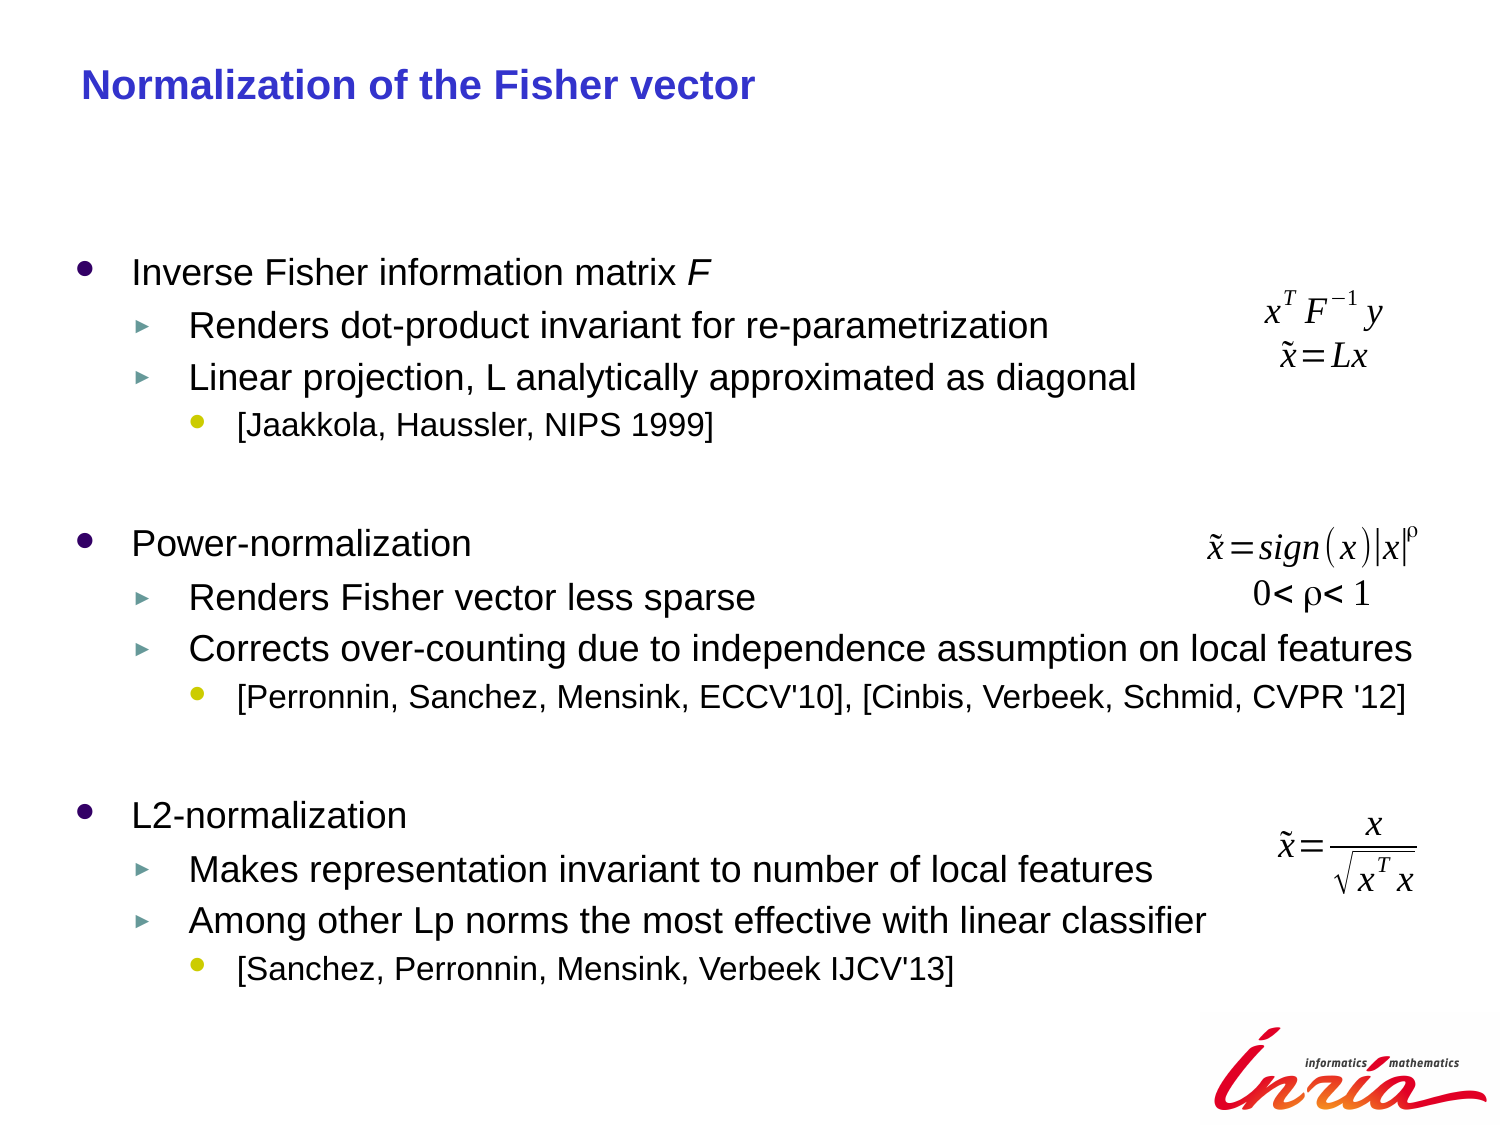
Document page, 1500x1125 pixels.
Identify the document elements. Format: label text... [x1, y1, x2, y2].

list Inverse Fisher information matrix F Renders dot-product invariant for re-parametrization Linear projection, L analytically approximated as diagonal [Jaakkola, Haussler, NIPS 1999] Power-normalization Renders Fisher vector less sparse Corrects over-counting due to independence assumption on local features [Perronnin, Sanchez, Mensink, ECCV'10], [Cinbis, Verbeek, Schmid, CVPR '12] L2-normalization Makes representation invariant to number of local features Among other Lp norms the most effective with linear classifier [Sanchez, Perronnin, Mensink, Verbeek IJCV'13] [75, 178, 1425, 1039]
chart [1256, 284, 1391, 376]
chart [1199, 525, 1426, 615]
picture [1200, 1012, 1500, 1125]
title Normalization of the Fisher vector [51, 46, 1459, 123]
chart [1270, 802, 1426, 901]
